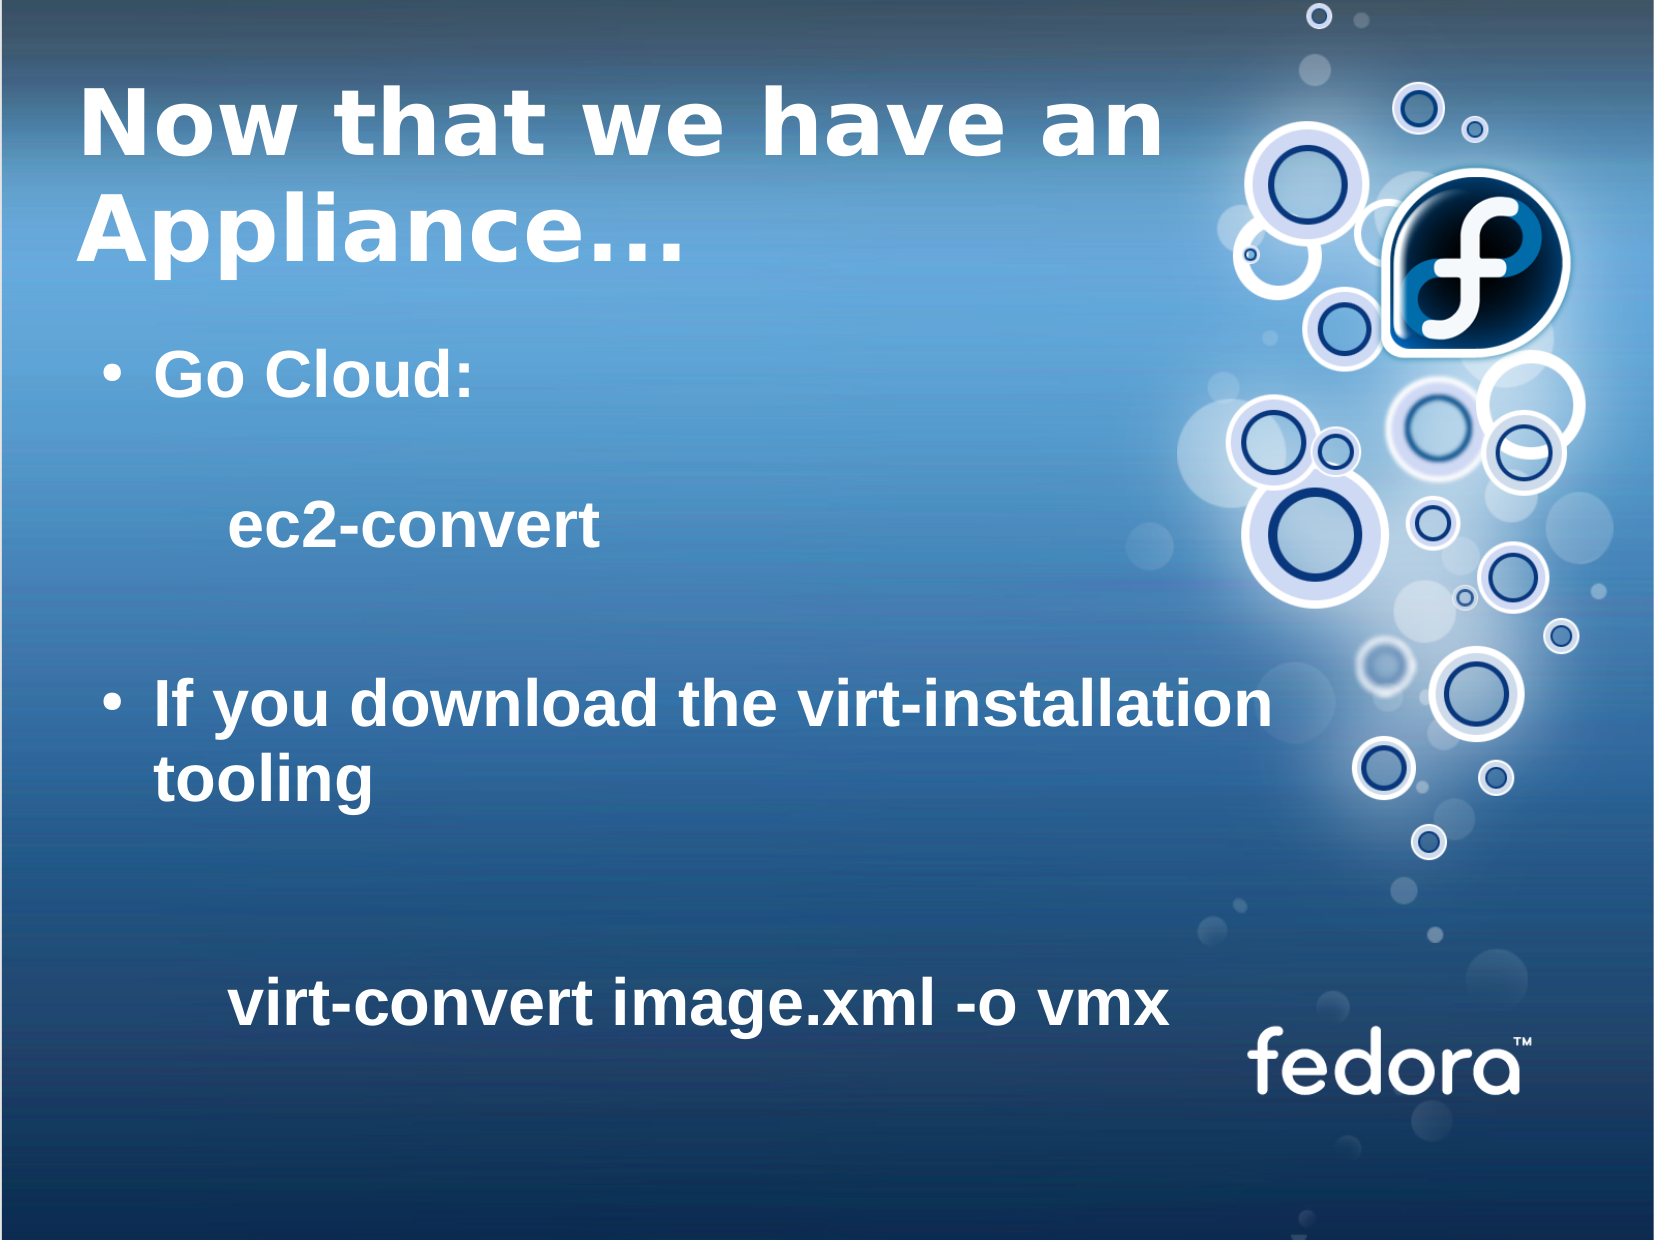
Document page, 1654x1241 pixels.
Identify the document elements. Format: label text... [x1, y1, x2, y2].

picture [1, 0, 1654, 1240]
list Go Cloud: ec2-convert If you download the virt-installation tooling virt-convert image.xml -o vmx [82, 337, 1388, 1142]
title Now that we have an Appliance... [76, 69, 1565, 284]
